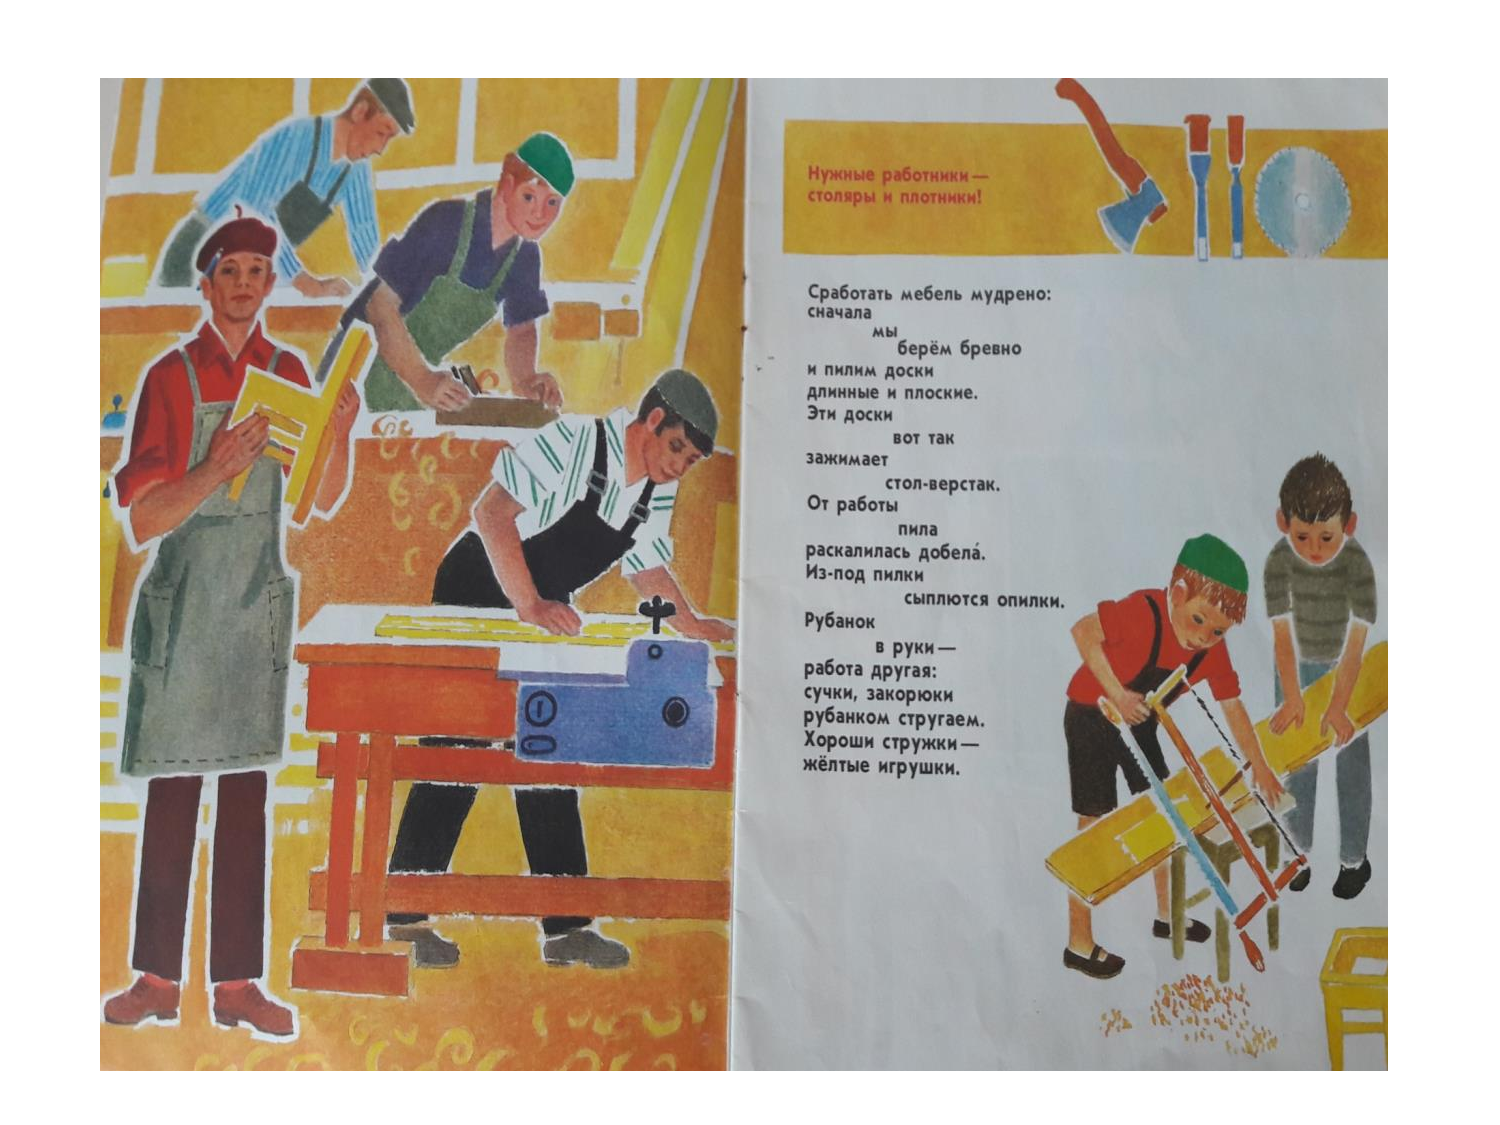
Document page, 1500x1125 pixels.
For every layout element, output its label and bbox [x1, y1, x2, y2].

picture [100, 78, 1388, 1071]
